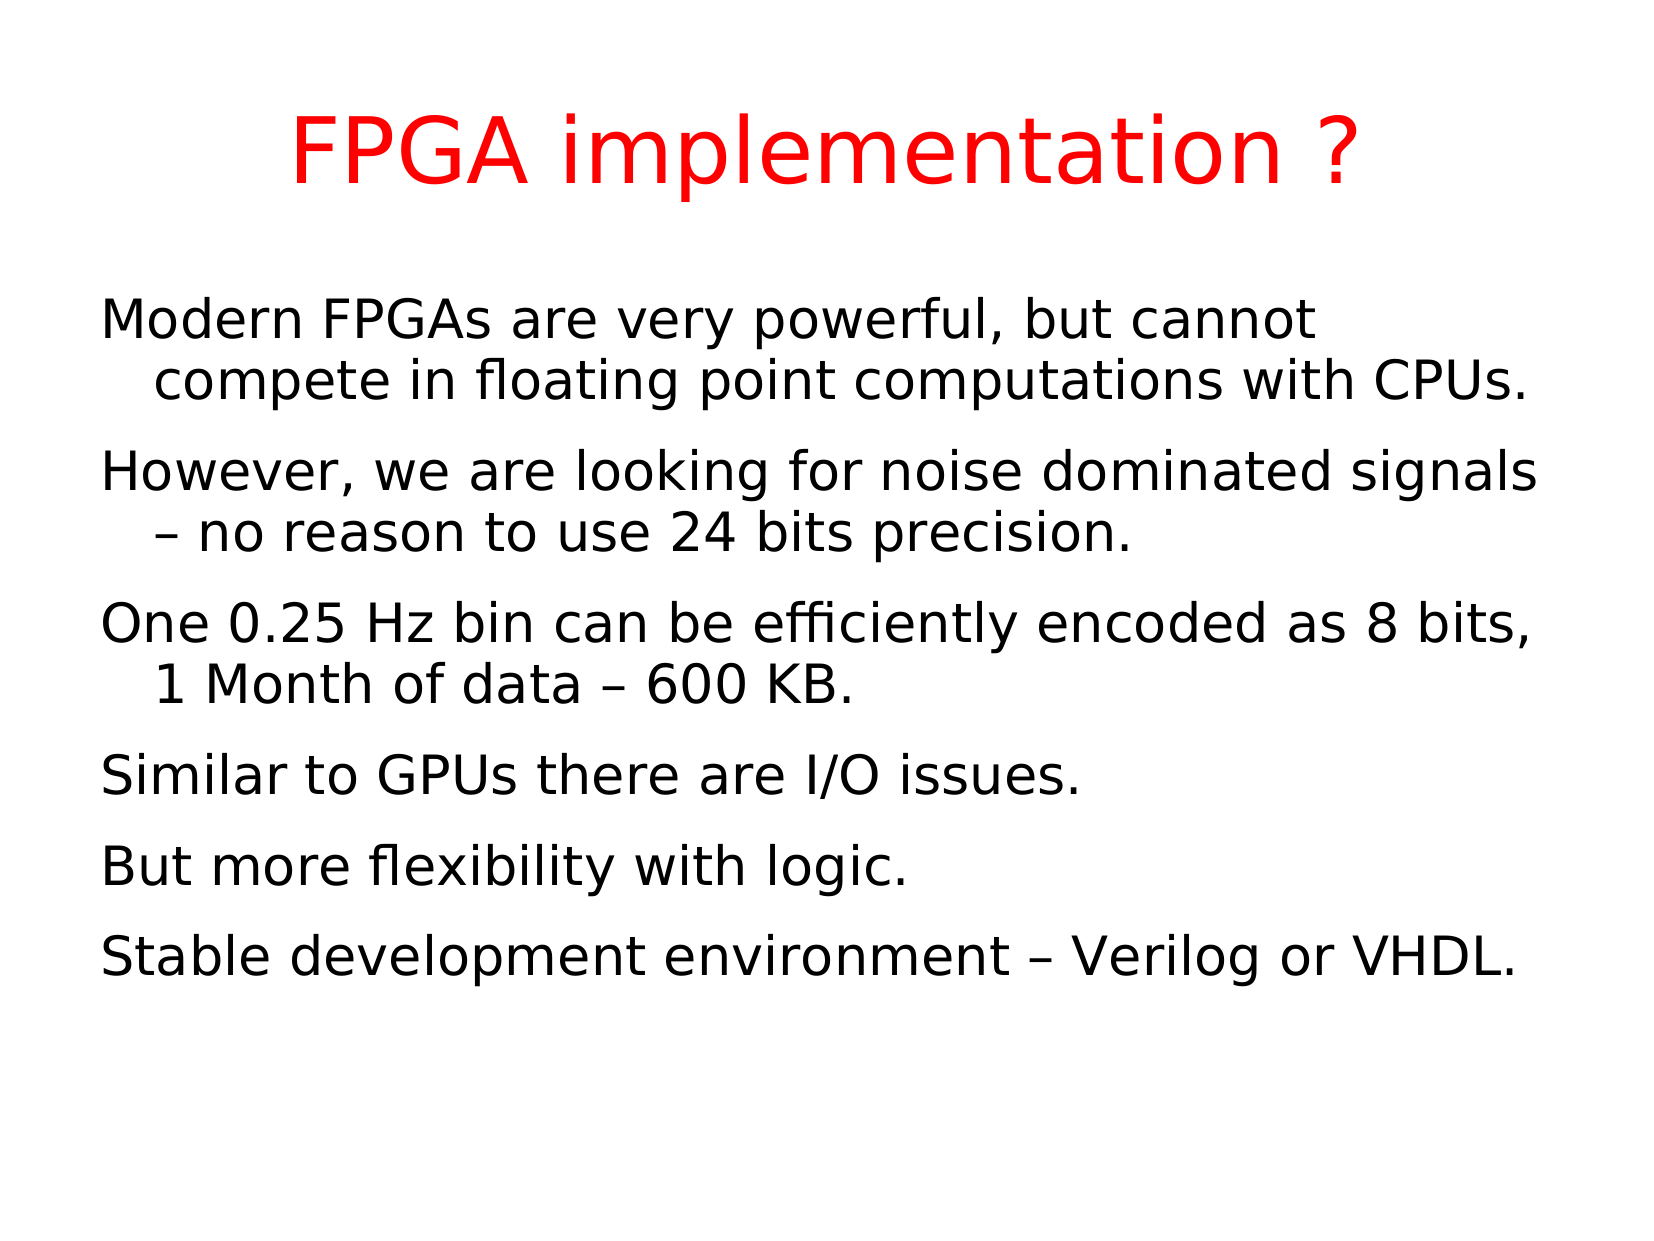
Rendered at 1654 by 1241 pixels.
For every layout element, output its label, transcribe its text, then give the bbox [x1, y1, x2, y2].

list Modern FPGAs are very powerful, but cannot compete in floating point computations with CPUs. However, we are looking for noise dominated signals – no reason to use 24 bits precision. One 0.25 Hz bin can be efficiently encoded as 8 bits, 1 Month of data – 600 KB. Similar to GPUs there are I/O issues. But more flexibility with logic. Stable development environment – Verilog or VHDL. [82, 290, 1571, 1176]
title FPGA implementation ? [82, 49, 1571, 257]
